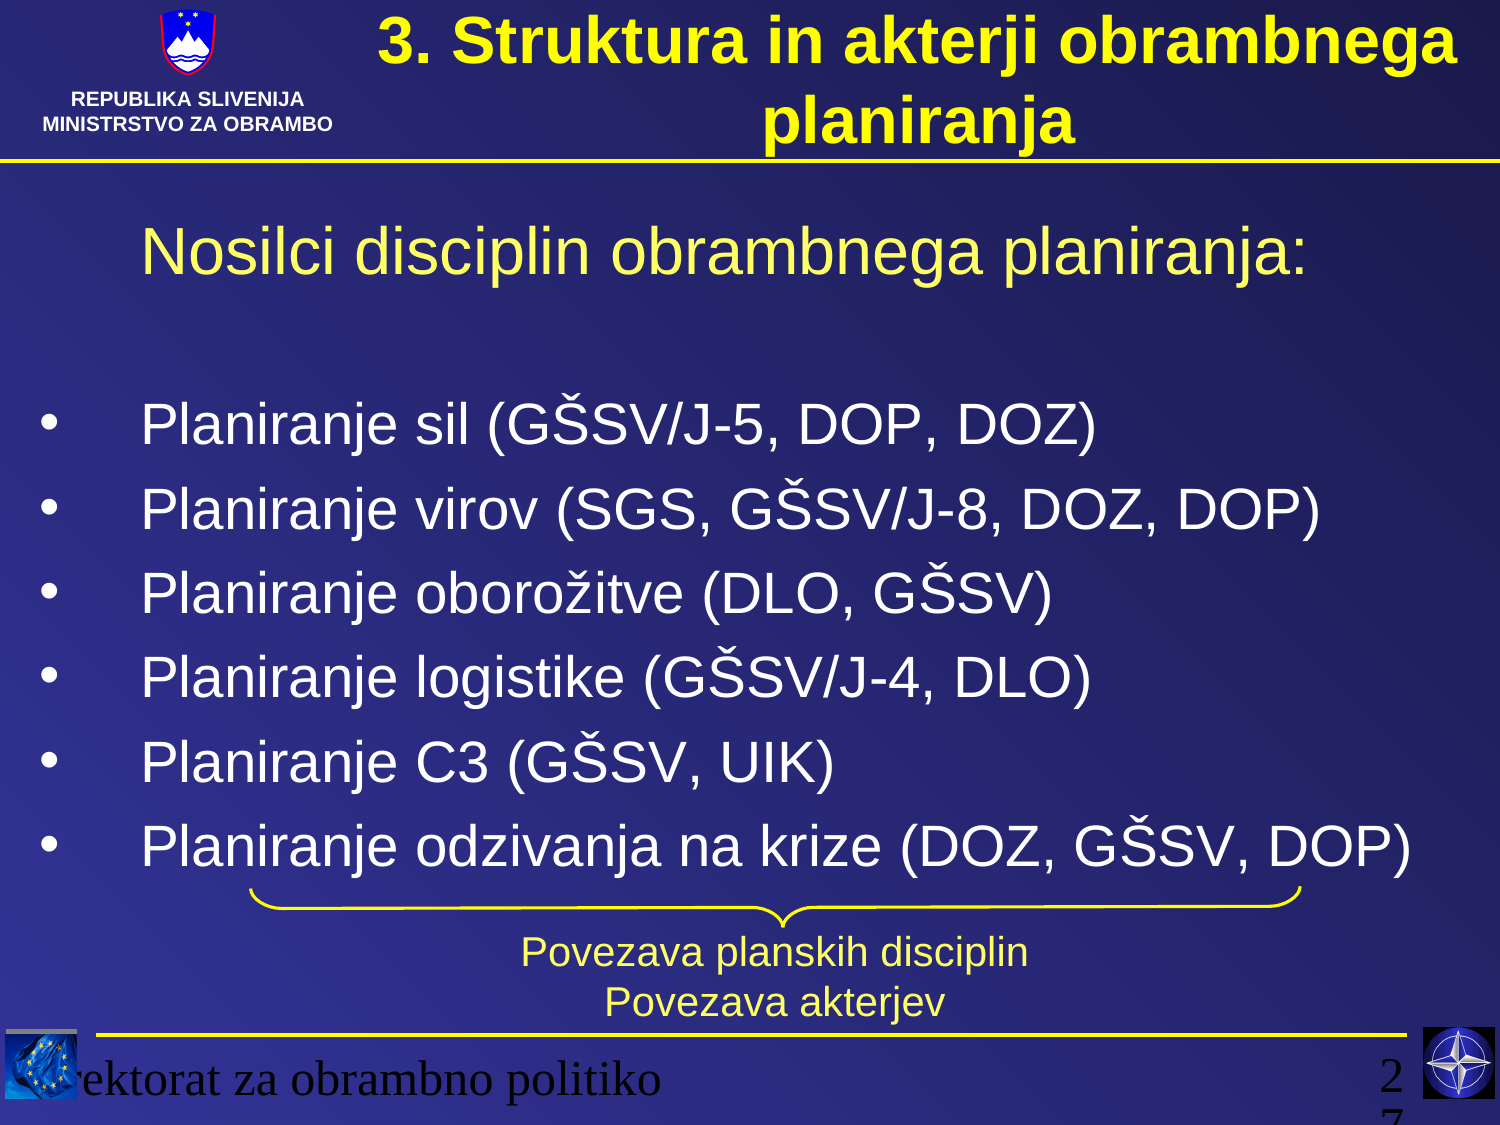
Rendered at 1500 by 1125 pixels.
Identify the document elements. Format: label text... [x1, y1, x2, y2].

list Nosilci disciplin obrambnega planiranja: Planiranje sil (GŠSV/J-5, DOP, DOZ) Planiranje virov (SGS, GŠSV/J-8, DOZ, DOP) Planiranje oborožitve (DLO, GŠSV) Planiranje logistike (GŠSV/J-4, DLO) Planiranje C3 (GŠSV, UIK) Planiranje odzivanja na krize (DOZ, GŠSV, DOP) [24, 200, 1476, 1006]
title 3. Struktura in akterji obrambnega planiranja [348, 0, 1489, 165]
text_box Povezava planskih disciplin Povezava akterjev [249, 916, 1300, 1033]
